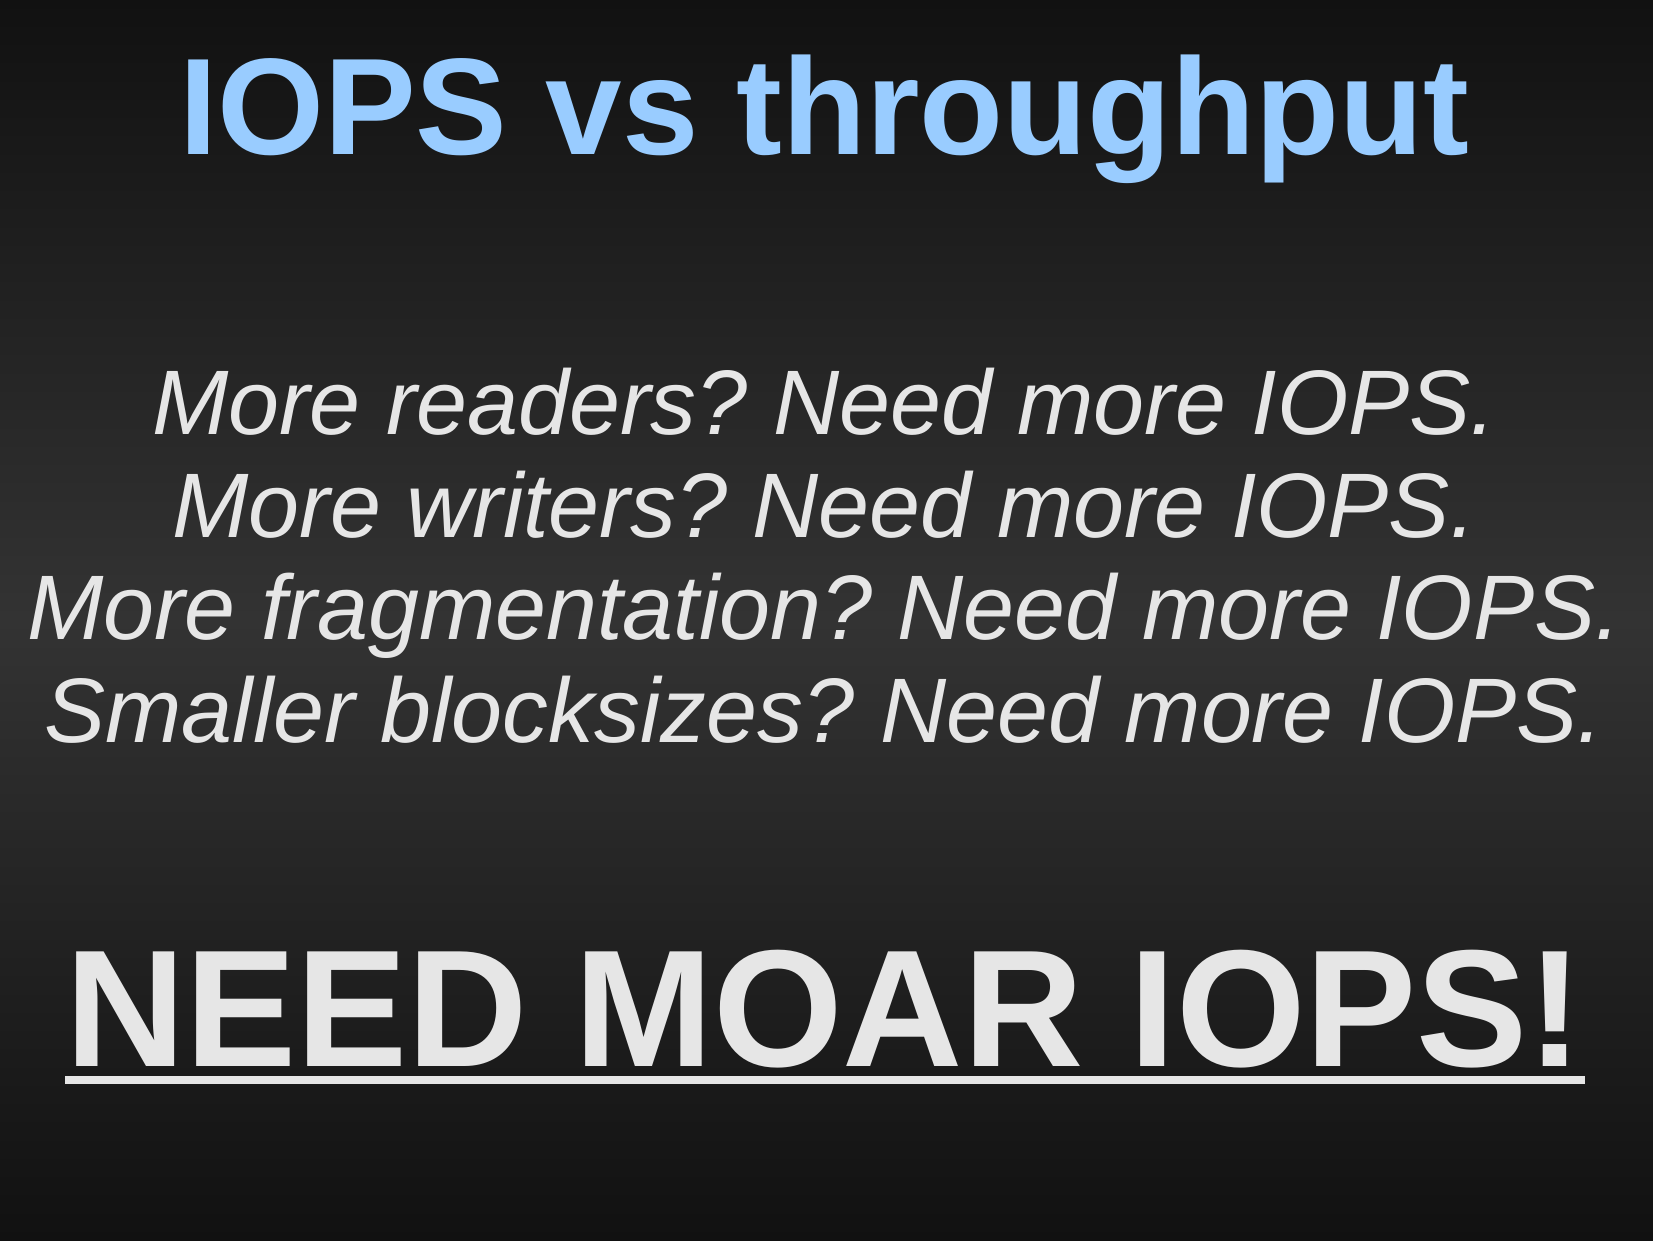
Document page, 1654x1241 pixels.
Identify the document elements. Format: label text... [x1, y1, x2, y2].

title More readers? Need more IOPS. More writers? Need more IOPS. More fragmentation? Need more IOPS. Smaller blocksizes? Need more IOPS. NEED MOAR IOPS! [0, 212, 1651, 1241]
title IOPS vs throughput [0, 2, 1651, 211]
